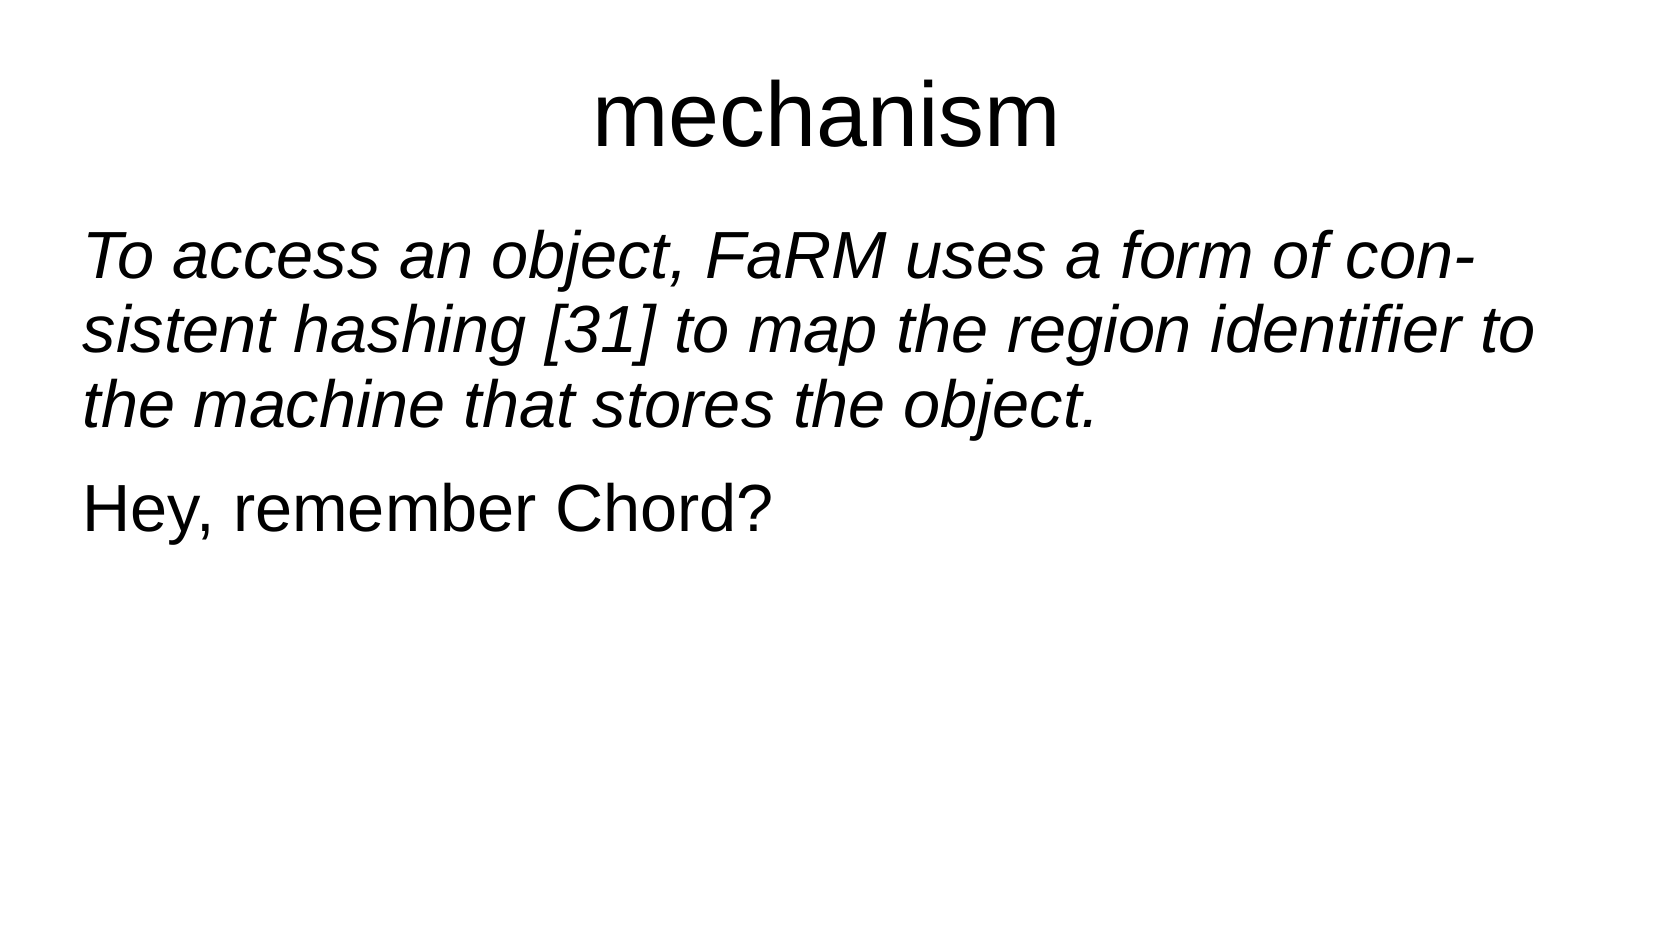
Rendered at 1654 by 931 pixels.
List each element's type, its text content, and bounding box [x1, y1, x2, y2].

list To access an object, FaRM uses a form of con- sistent hashing [31] to map the region identifier to the machine that stores the object. Hey, remember Chord? [82, 217, 1571, 758]
title mechanism [82, 37, 1571, 193]
